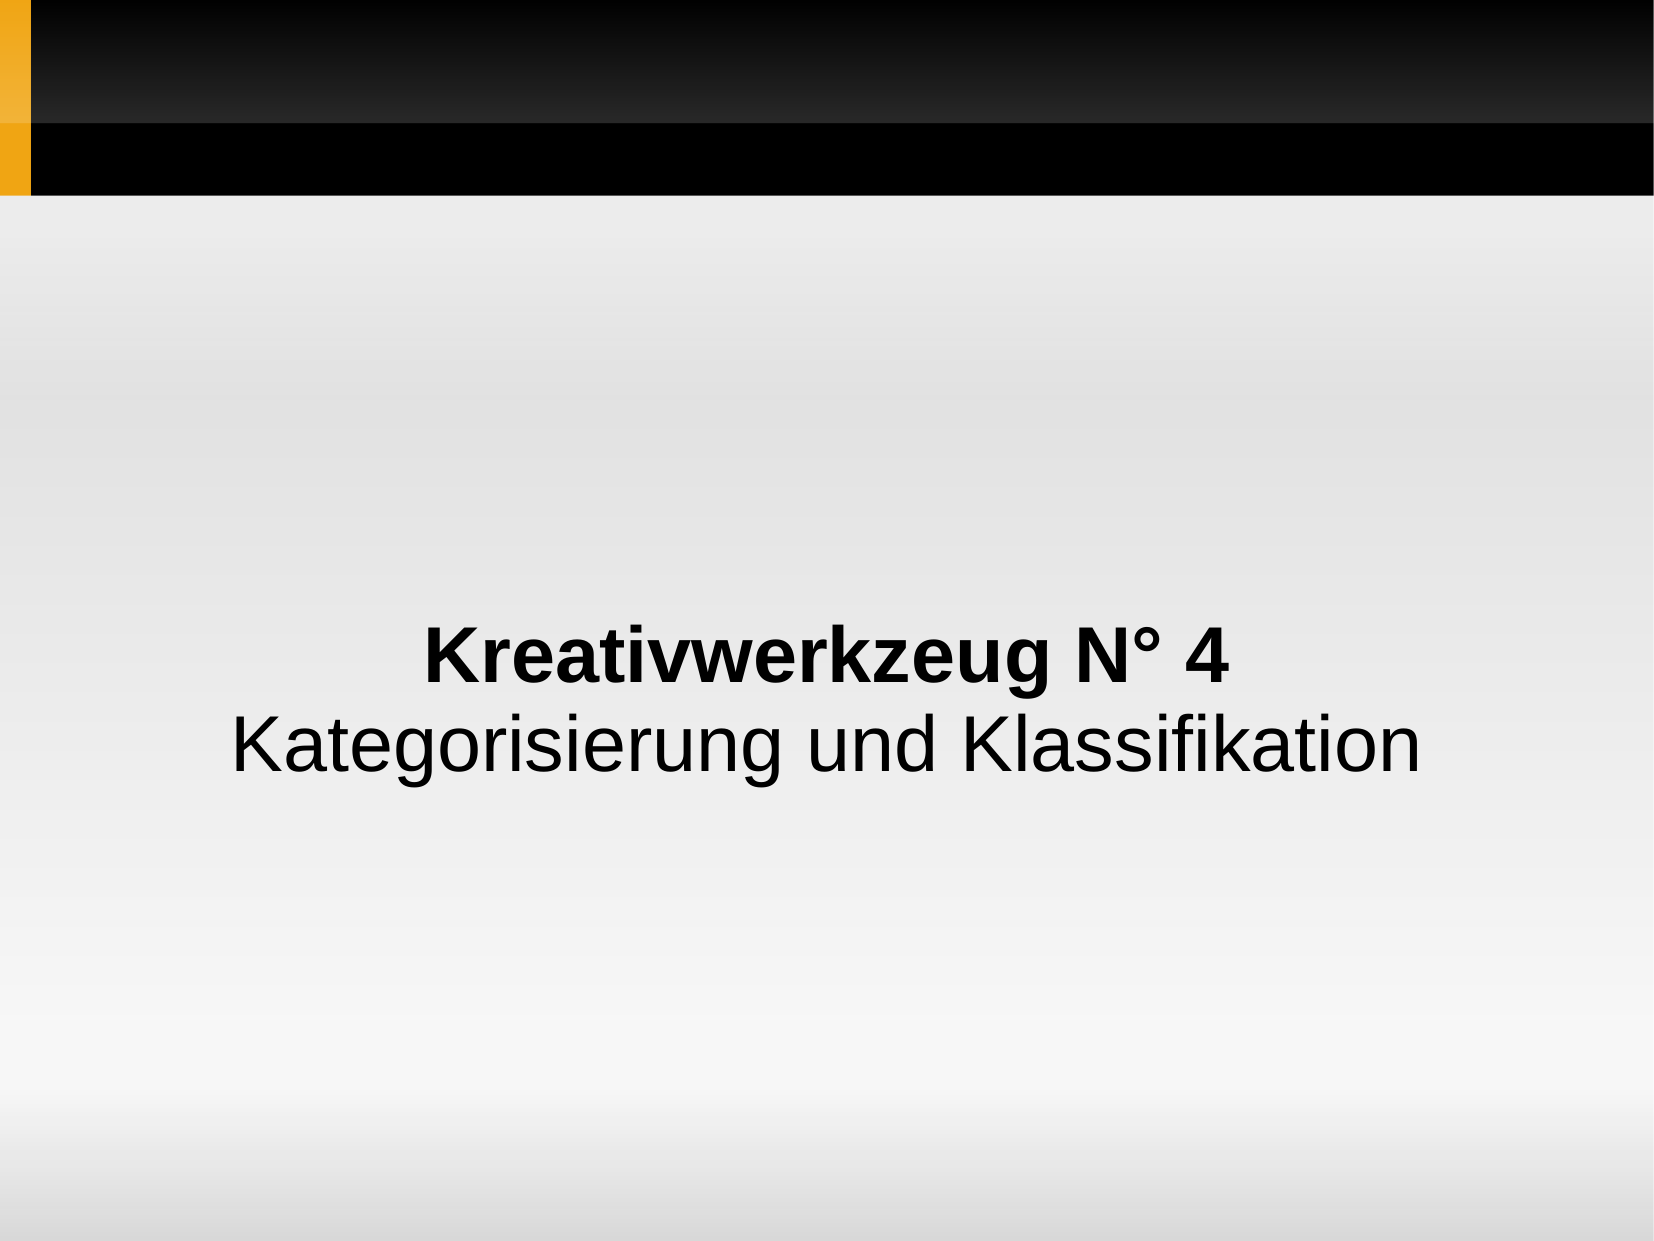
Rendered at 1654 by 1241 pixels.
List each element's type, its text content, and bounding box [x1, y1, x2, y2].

subtitle Kreativwerkzeug N° 4 Kategorisierung und Klassifikation [82, 290, 1571, 1109]
picture [0, 0, 1654, 1241]
